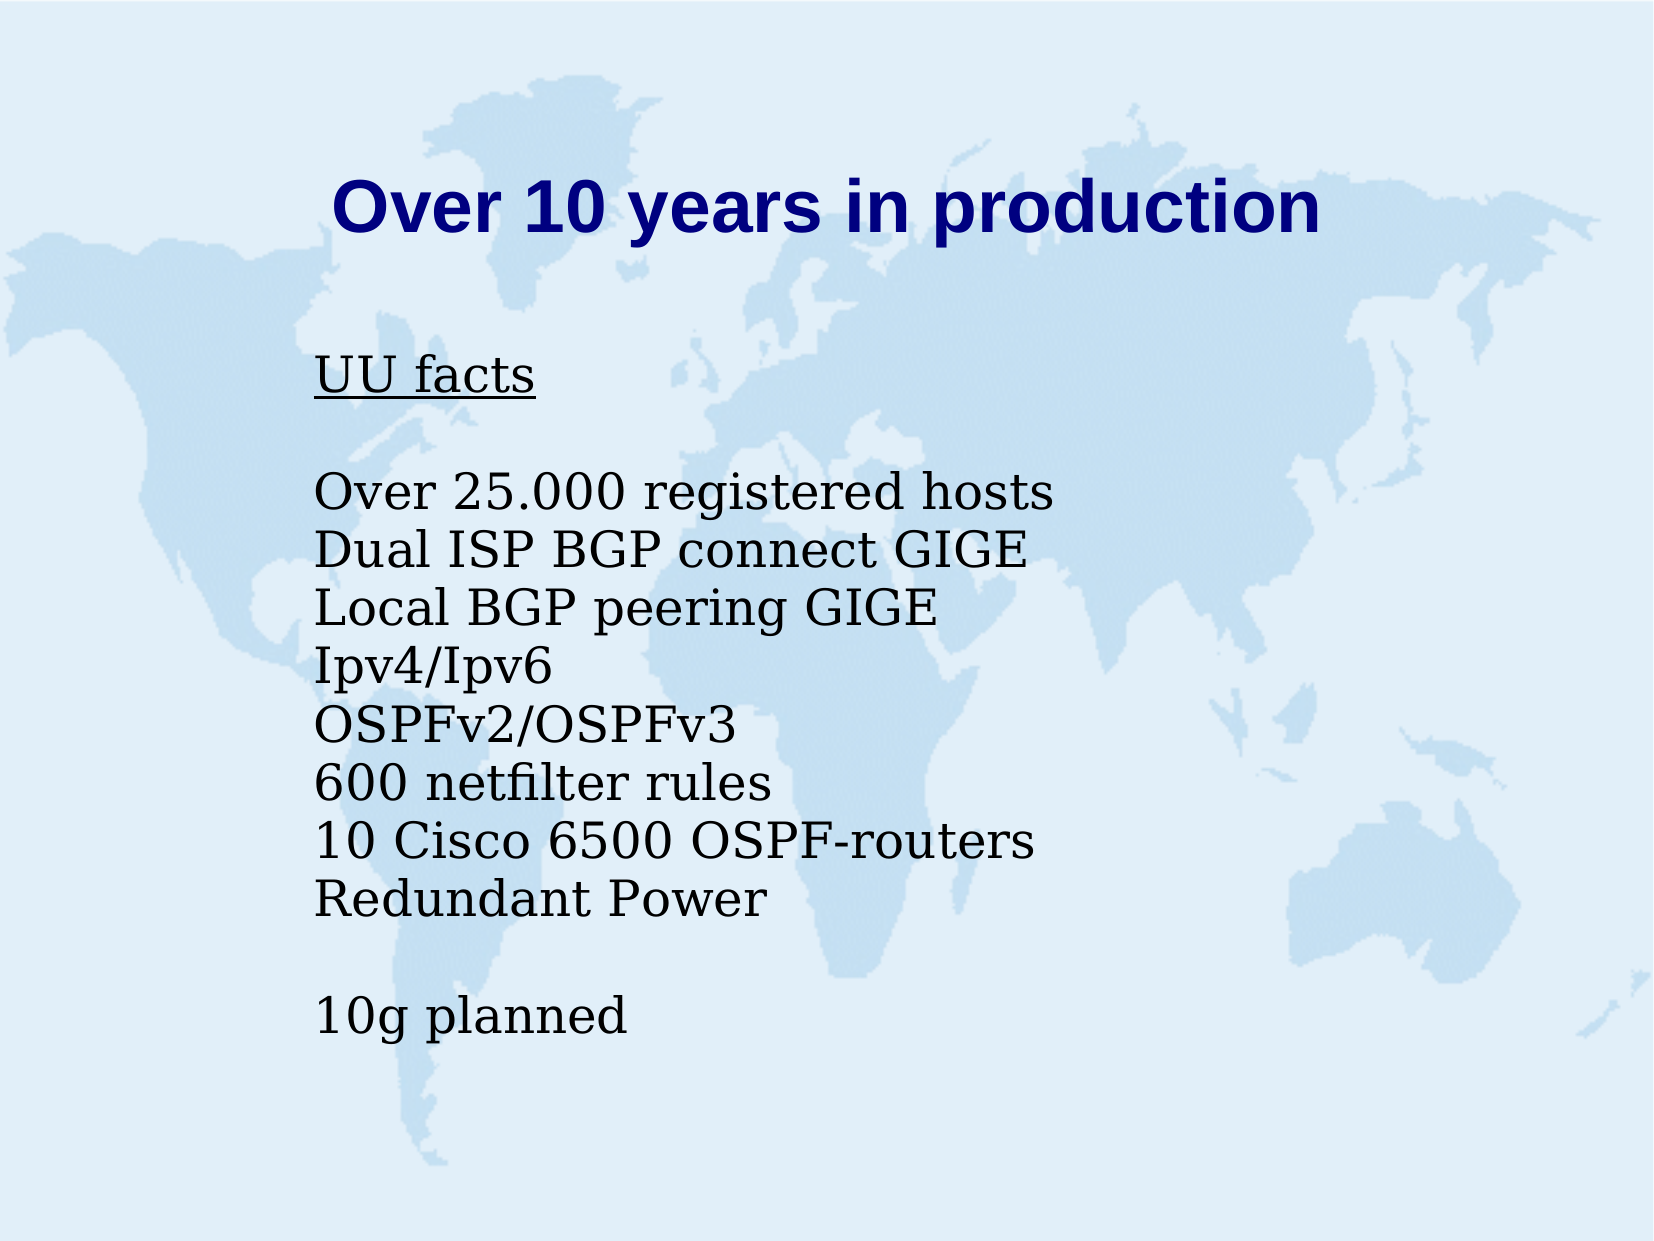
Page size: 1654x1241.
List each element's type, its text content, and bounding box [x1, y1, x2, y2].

picture [0, 0, 1654, 1241]
text_box UU facts Over 25.000 registered hosts Dual ISP BGP connect GIGE Local BGP peering GIGE Ipv4/Ipv6 OSPFv2/OSPFv3 600 netfilter rules 10 Cisco 6500 OSPF-routers Redundant Power 10g planned [314, 346, 1056, 1046]
title Over 10 years in production [121, 102, 1534, 311]
